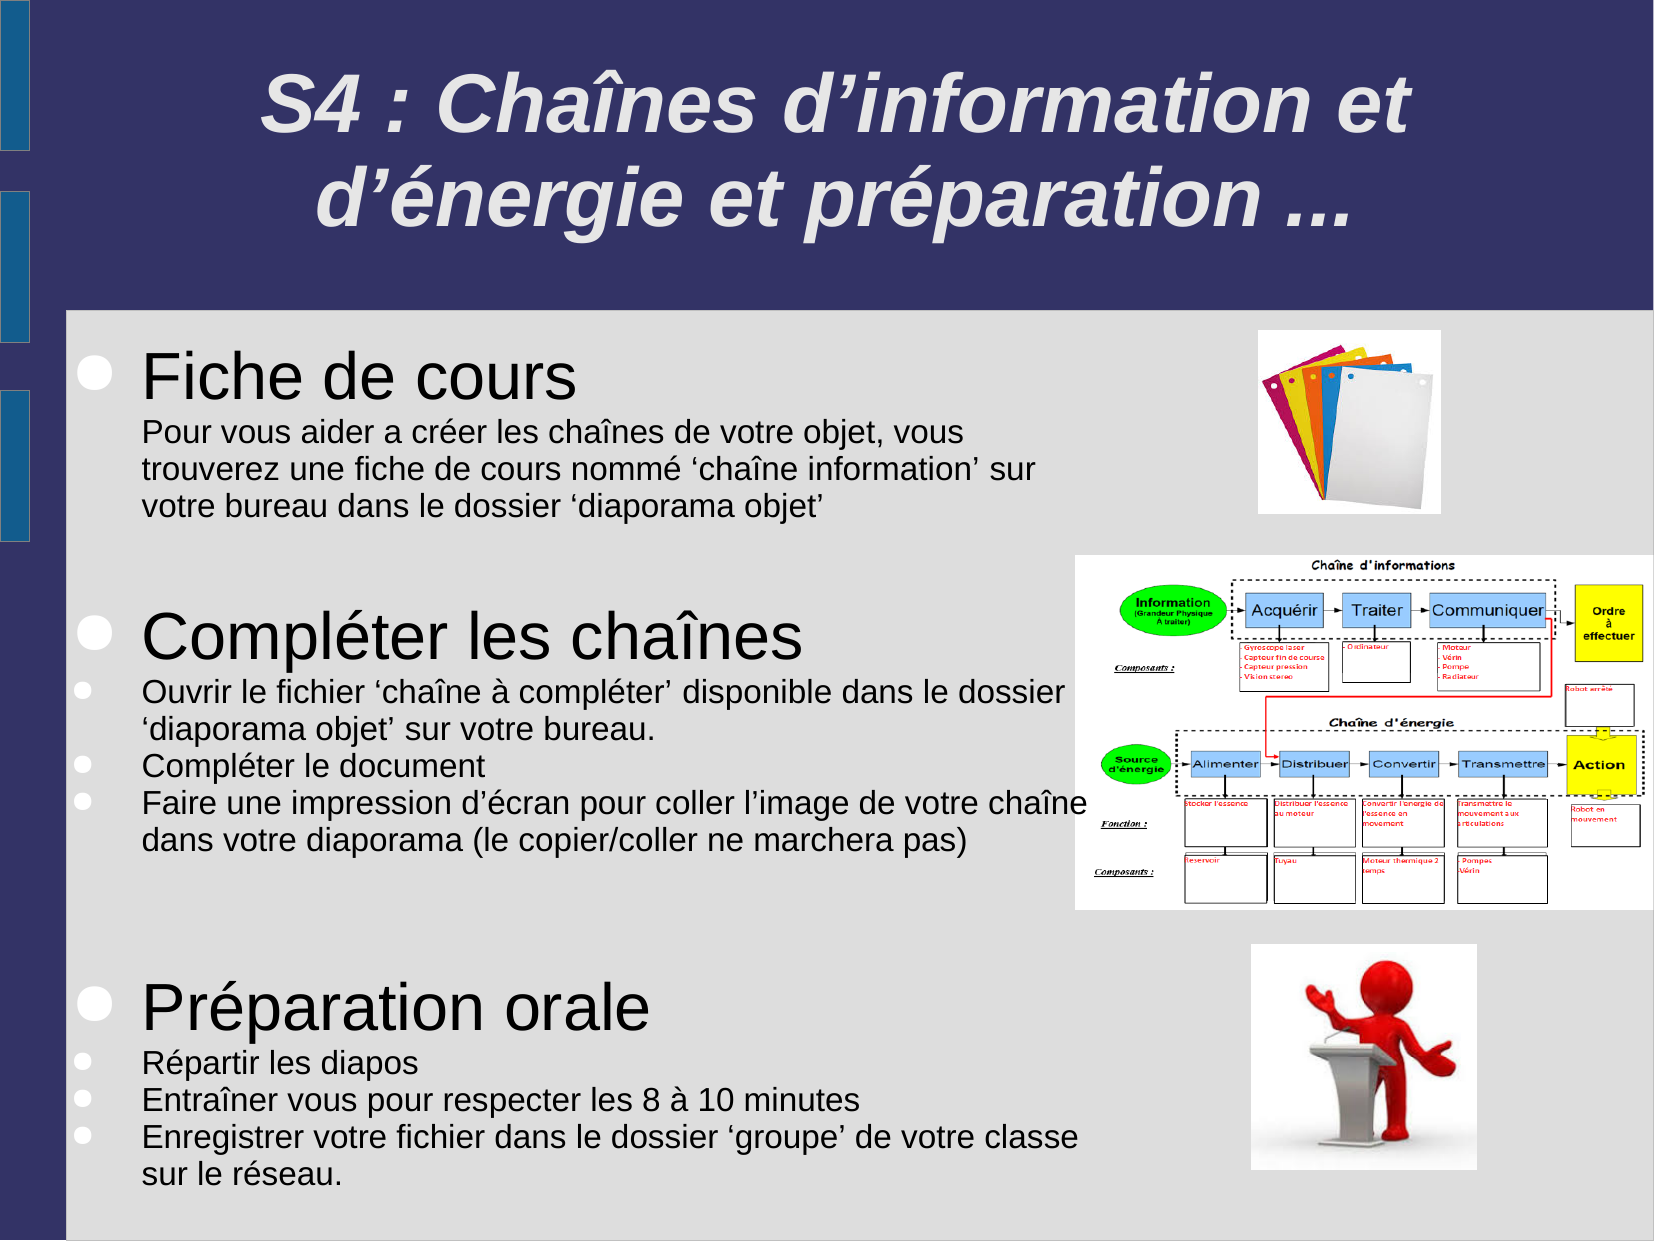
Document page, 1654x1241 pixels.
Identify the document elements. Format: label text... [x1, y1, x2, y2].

title S4 : Chaînes d’information et d’énergie et préparation ... [129, 47, 1542, 255]
list Fiche de cours Pour vous aider a créer les chaînes de votre objet, vous trouverez une fiche de cours nommé ‘chaîne information’ sur votre bureau dans le dossier ‘diaporama objet’ Compléter les chaînes Ouvrir le fichier ‘chaîne à compléter’ disponible dans le dossier ‘diaporama objet’ sur votre bureau. Compléter le document Faire une impression d’écran pour coller l’image de votre chaîne dans votre diaporama (le copier/coller ne marchera pas) Préparation orale Répartir les diapos Entraîner vous pour respecter les 8 à 10 minutes Enregistrer votre fichier dans le dossier ‘groupe’ de votre classe sur le réseau. [59, 338, 1112, 1241]
picture [1251, 944, 1477, 1170]
picture [1258, 330, 1441, 514]
picture [1112, 555, 1654, 910]
